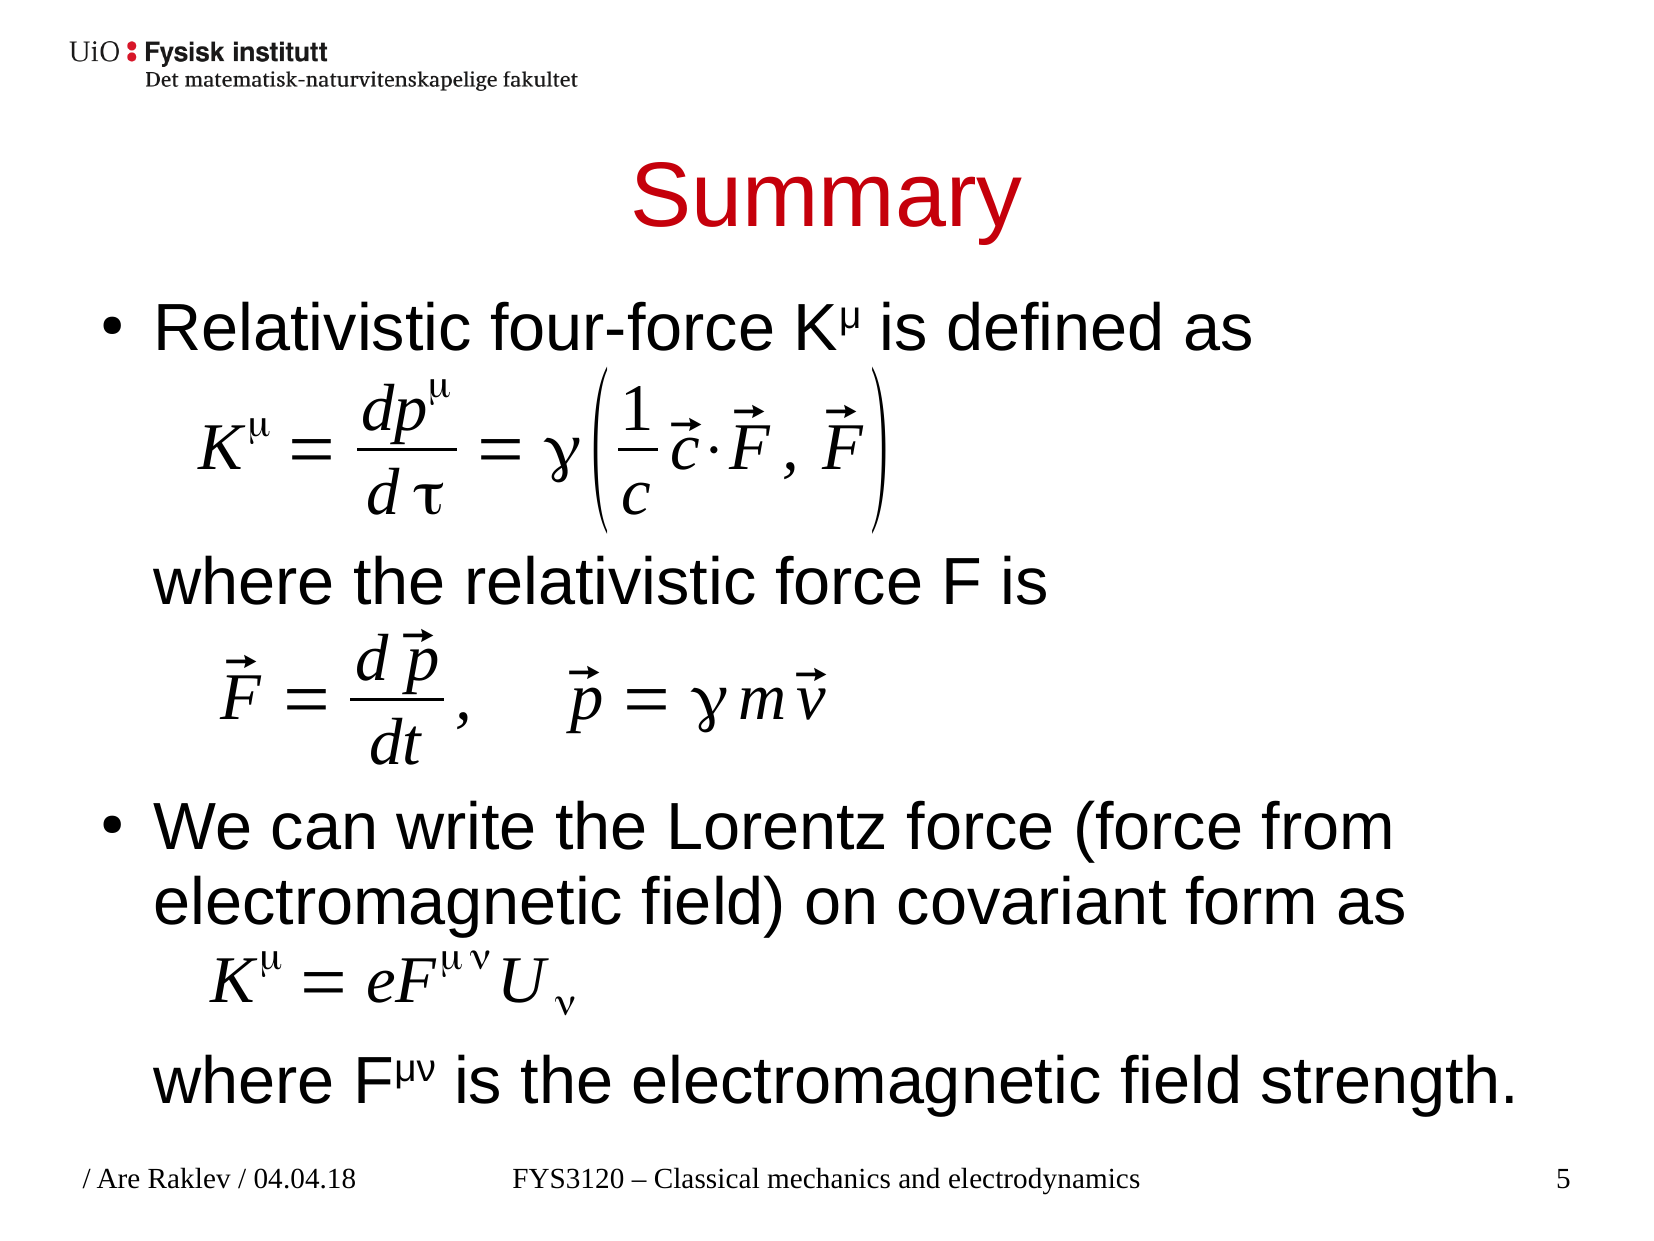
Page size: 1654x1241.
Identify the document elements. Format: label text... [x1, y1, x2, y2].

chart [187, 363, 898, 538]
list Relativistic four-force Kμ is defined as where the relativistic force F is We can write the Lorentz force (force from electromagnetic field) on covariant form as where Fμν is the electromagnetic field strength. [82, 290, 1571, 1147]
picture [68, 37, 581, 93]
chart [211, 621, 836, 779]
chart [199, 942, 583, 1018]
title Summary [82, 90, 1571, 290]
